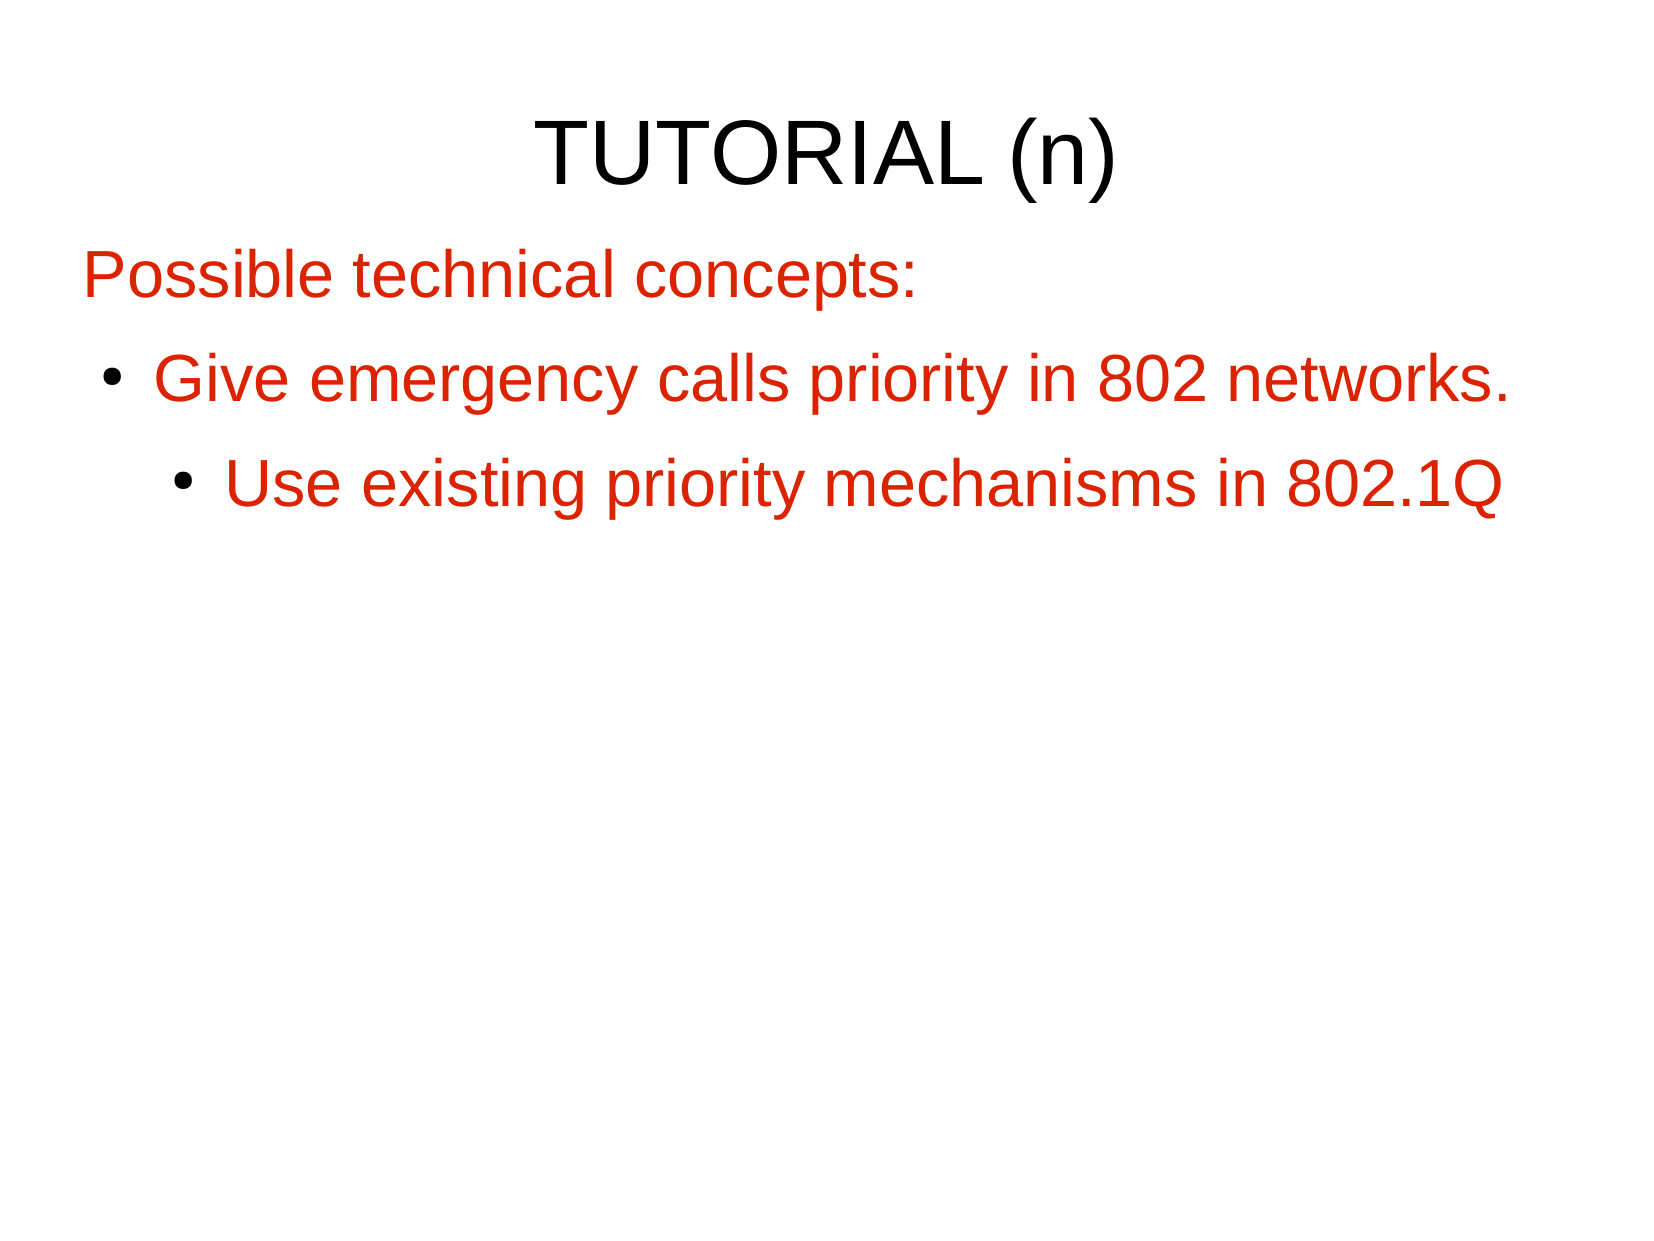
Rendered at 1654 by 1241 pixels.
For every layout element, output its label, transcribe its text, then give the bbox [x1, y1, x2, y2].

list Possible technical concepts: Give emergency calls priority in 802 networks. Use existing priority mechanisms in 802.1Q [82, 237, 1571, 1041]
title TUTORIAL (n) [82, 56, 1571, 237]
